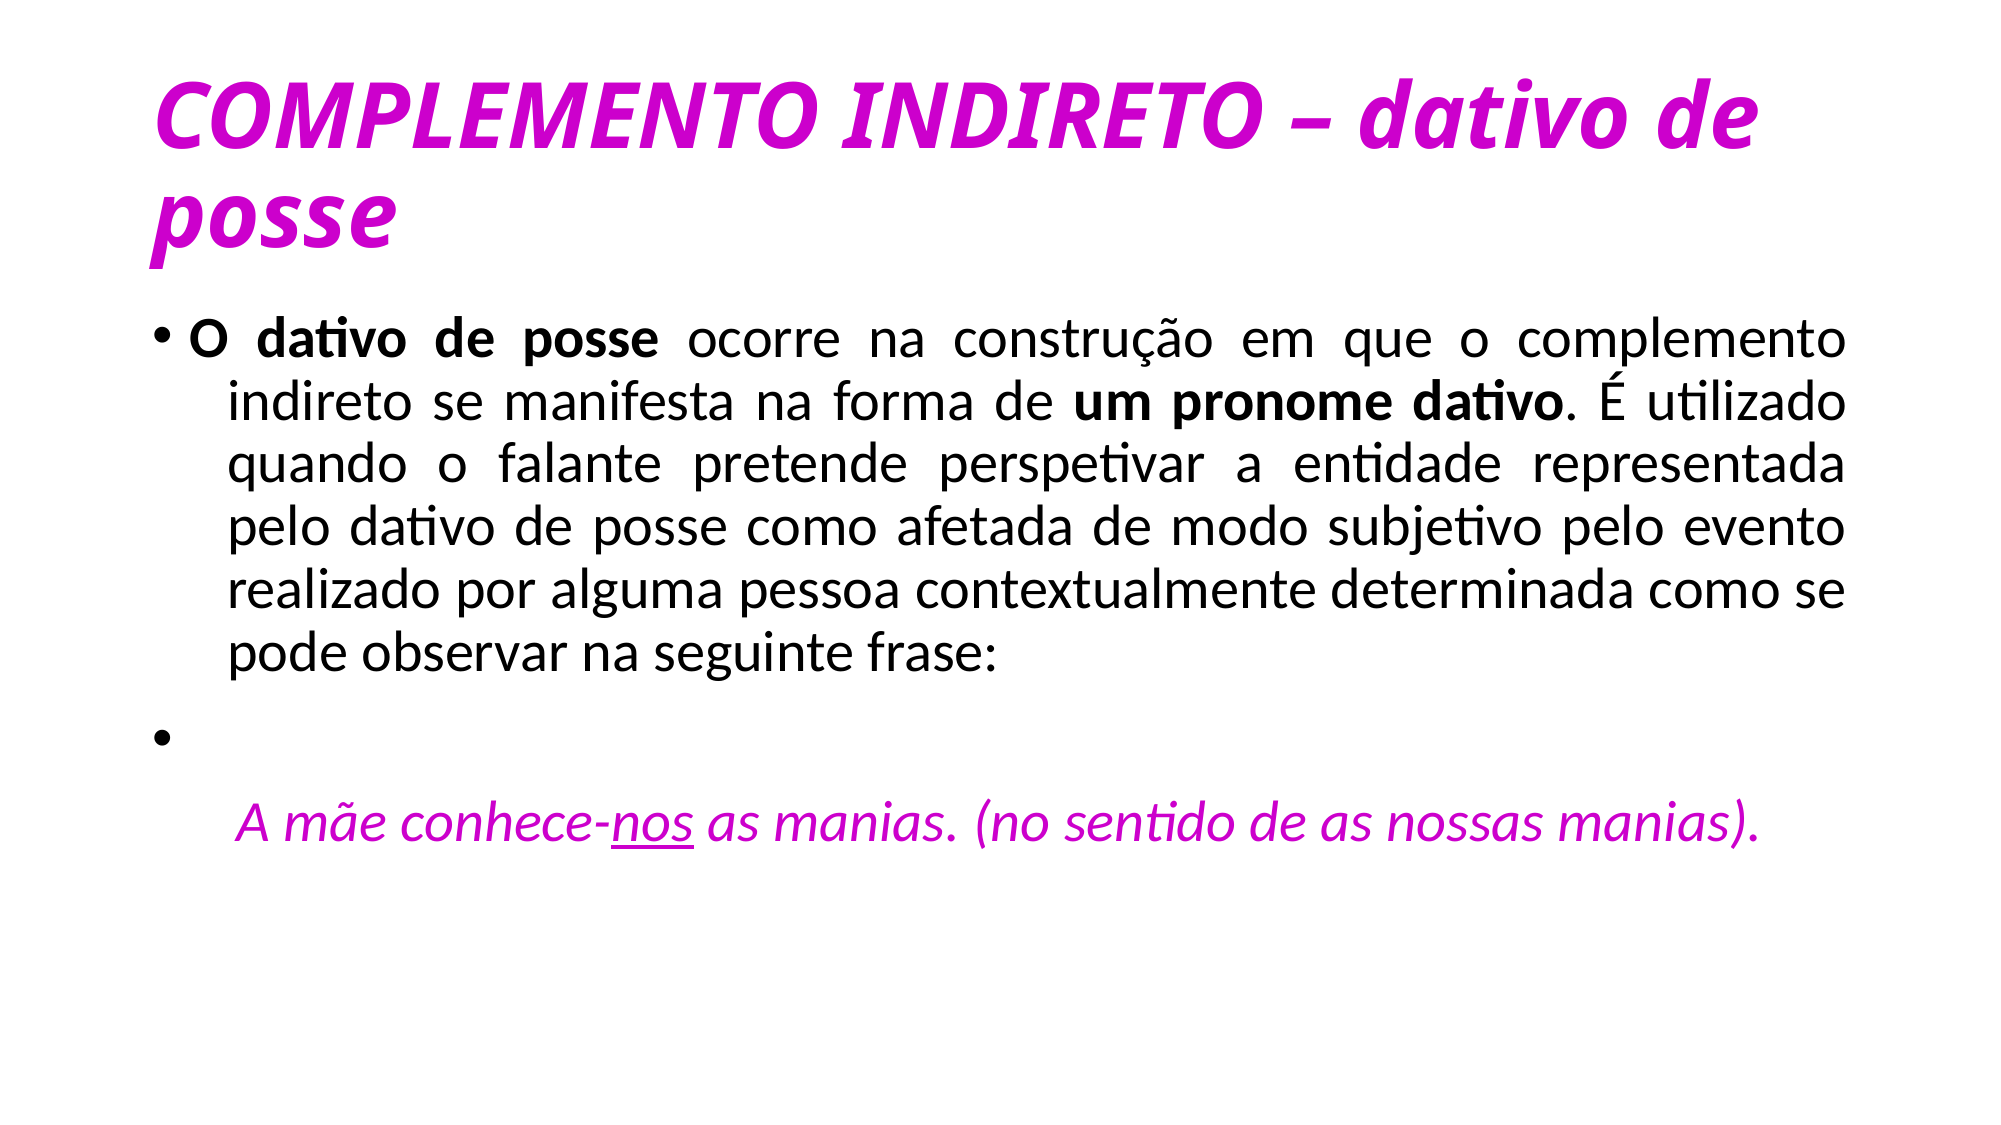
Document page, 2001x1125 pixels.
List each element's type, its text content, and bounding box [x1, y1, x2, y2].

title COMPLEMENTO INDIRETO – dativo de posse [137, 59, 1863, 278]
list O dativo de posse ocorre na construção em que o complemento indireto se manifesta na forma de um pronome dativo. É utilizado quando o falante pretende perspetivar a entidade representada pelo dativo de posse como afetada de modo subjetivo pelo evento realizado por alguma pessoa contextualmente determinada como se pode observar na seguinte frase: A mãe conhece-nos as manias. (no sentido de as nossas manias). [137, 299, 1863, 1014]
